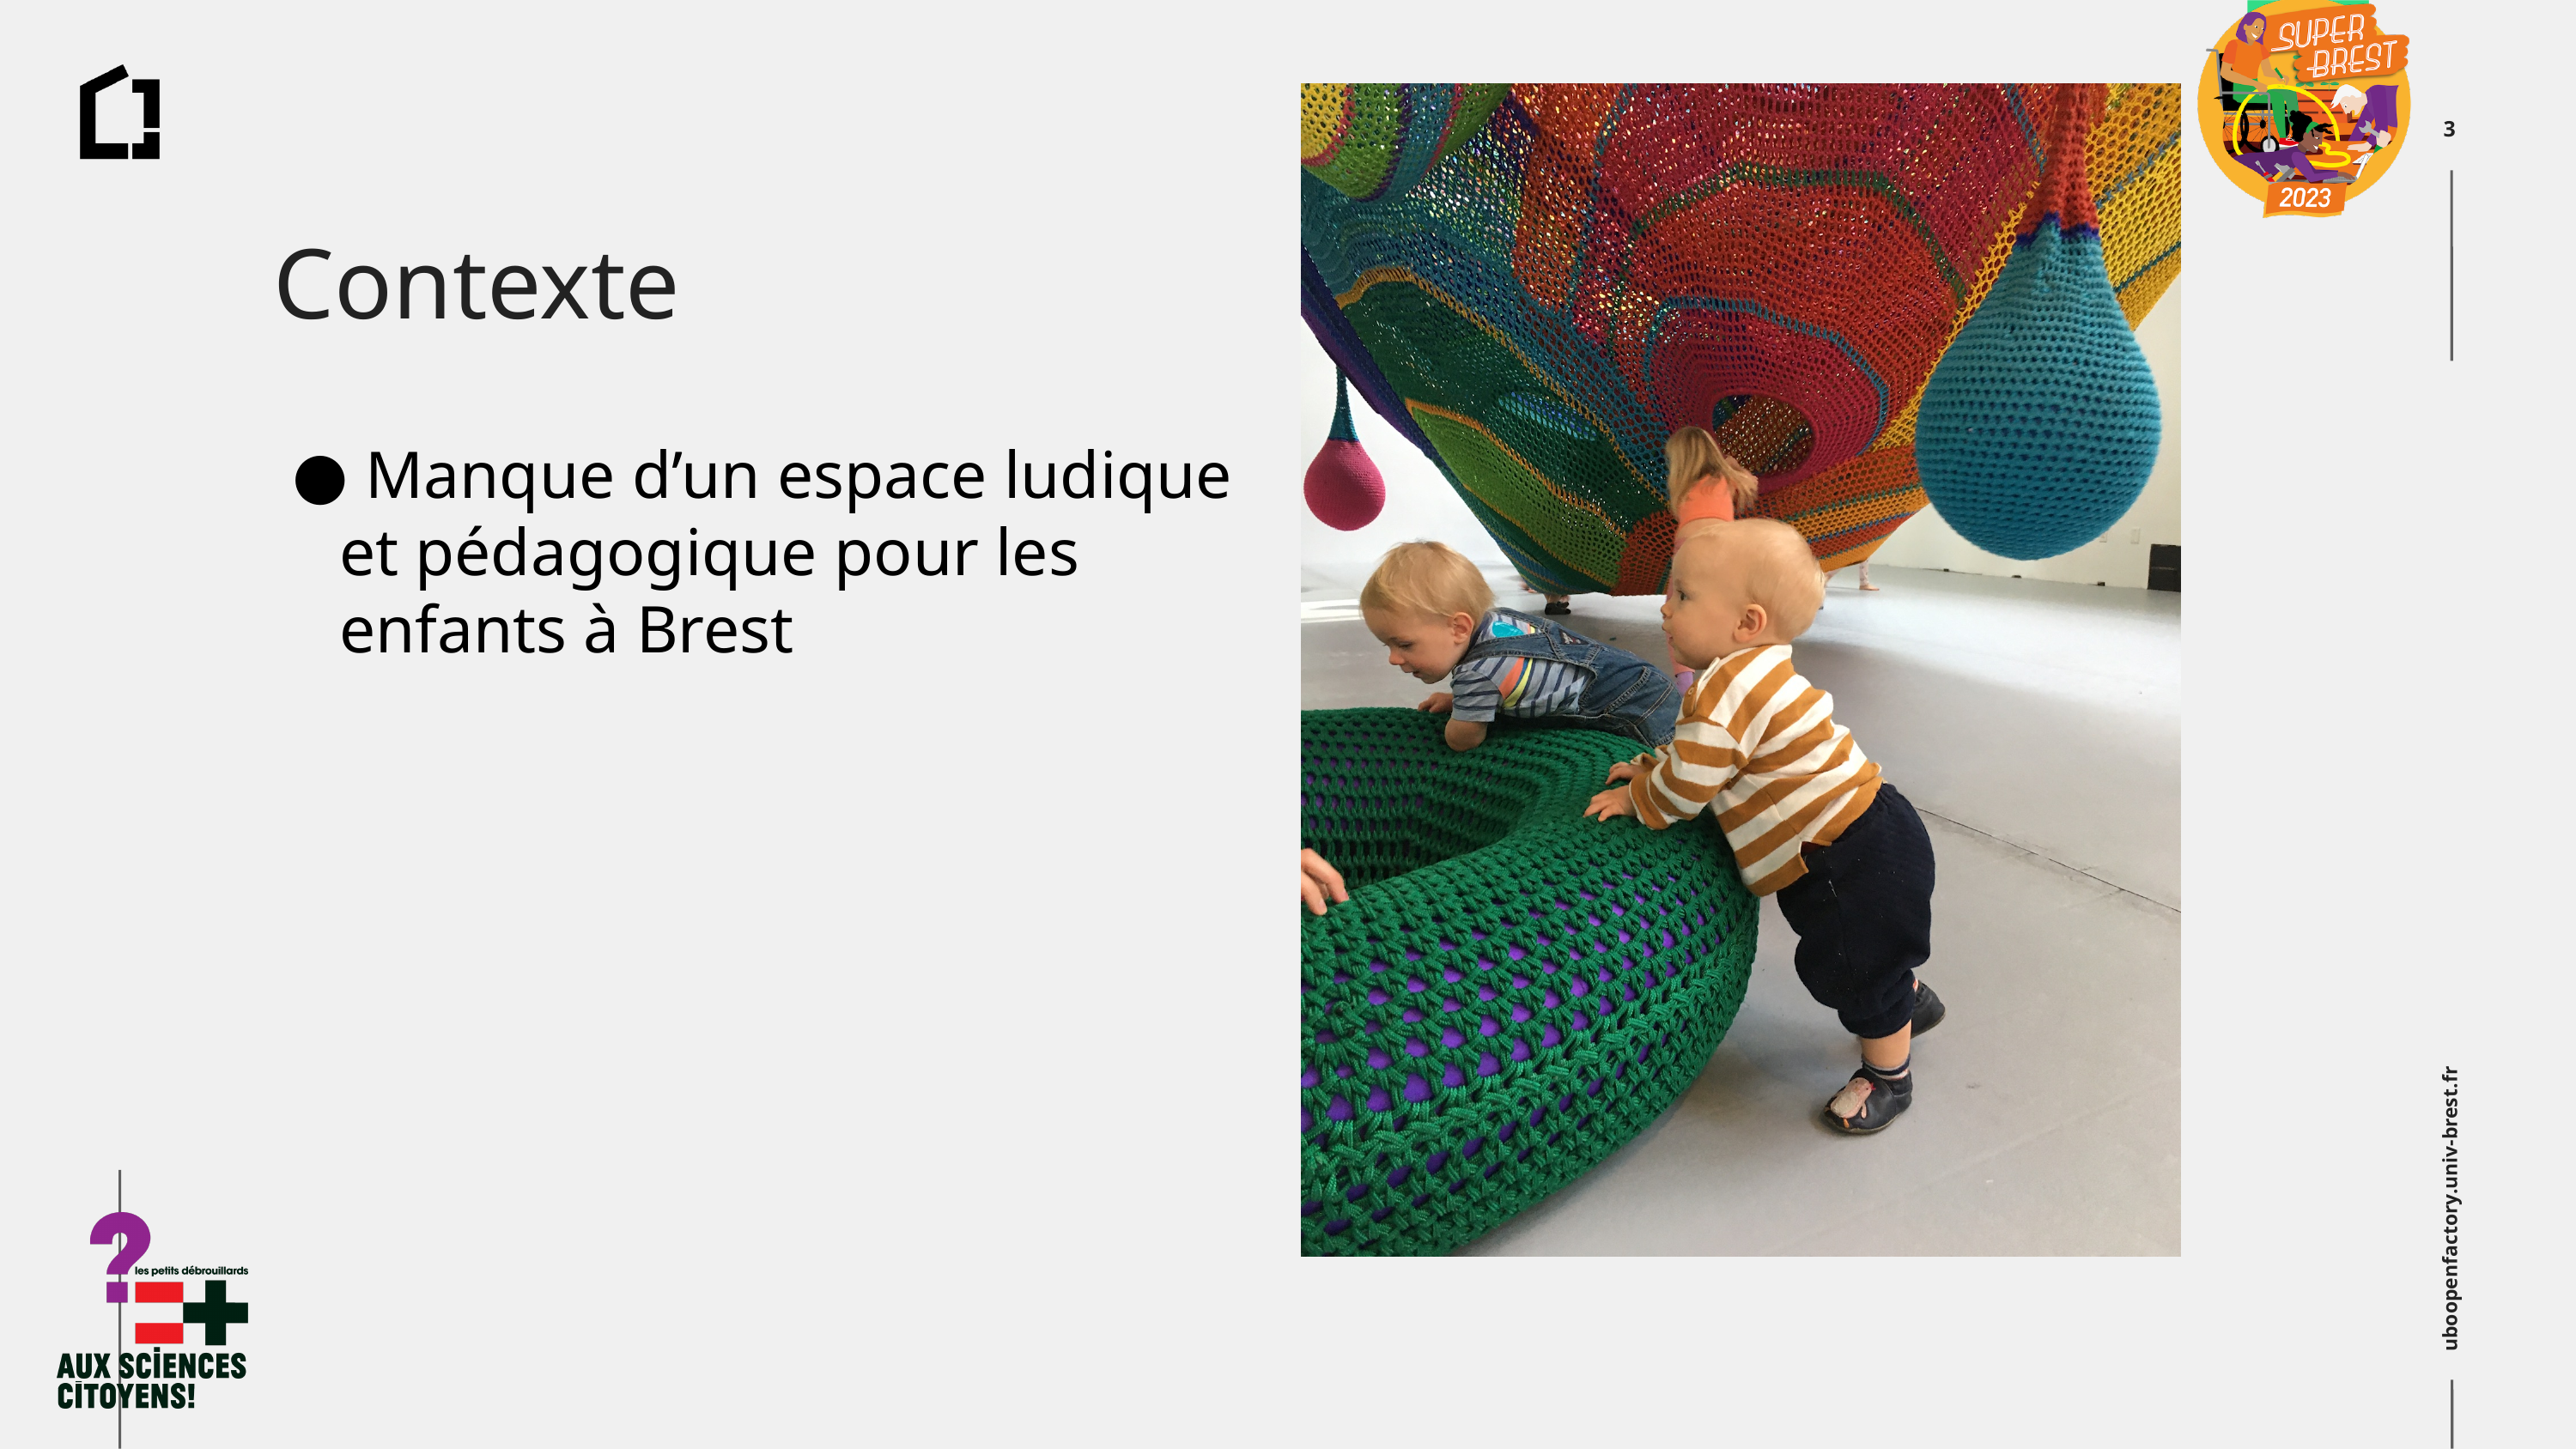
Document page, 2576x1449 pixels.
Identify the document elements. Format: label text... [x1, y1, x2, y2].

picture [1301, 0, 2430, 1257]
title Contexte [273, 217, 1301, 434]
list Manque d’un espace ludique et pédagogique pour les enfants à Brest [275, 433, 1268, 609]
picture [57, 1212, 248, 1409]
slide_number <number> [2430, 93, 2456, 145]
picture [0, 0, 239, 239]
